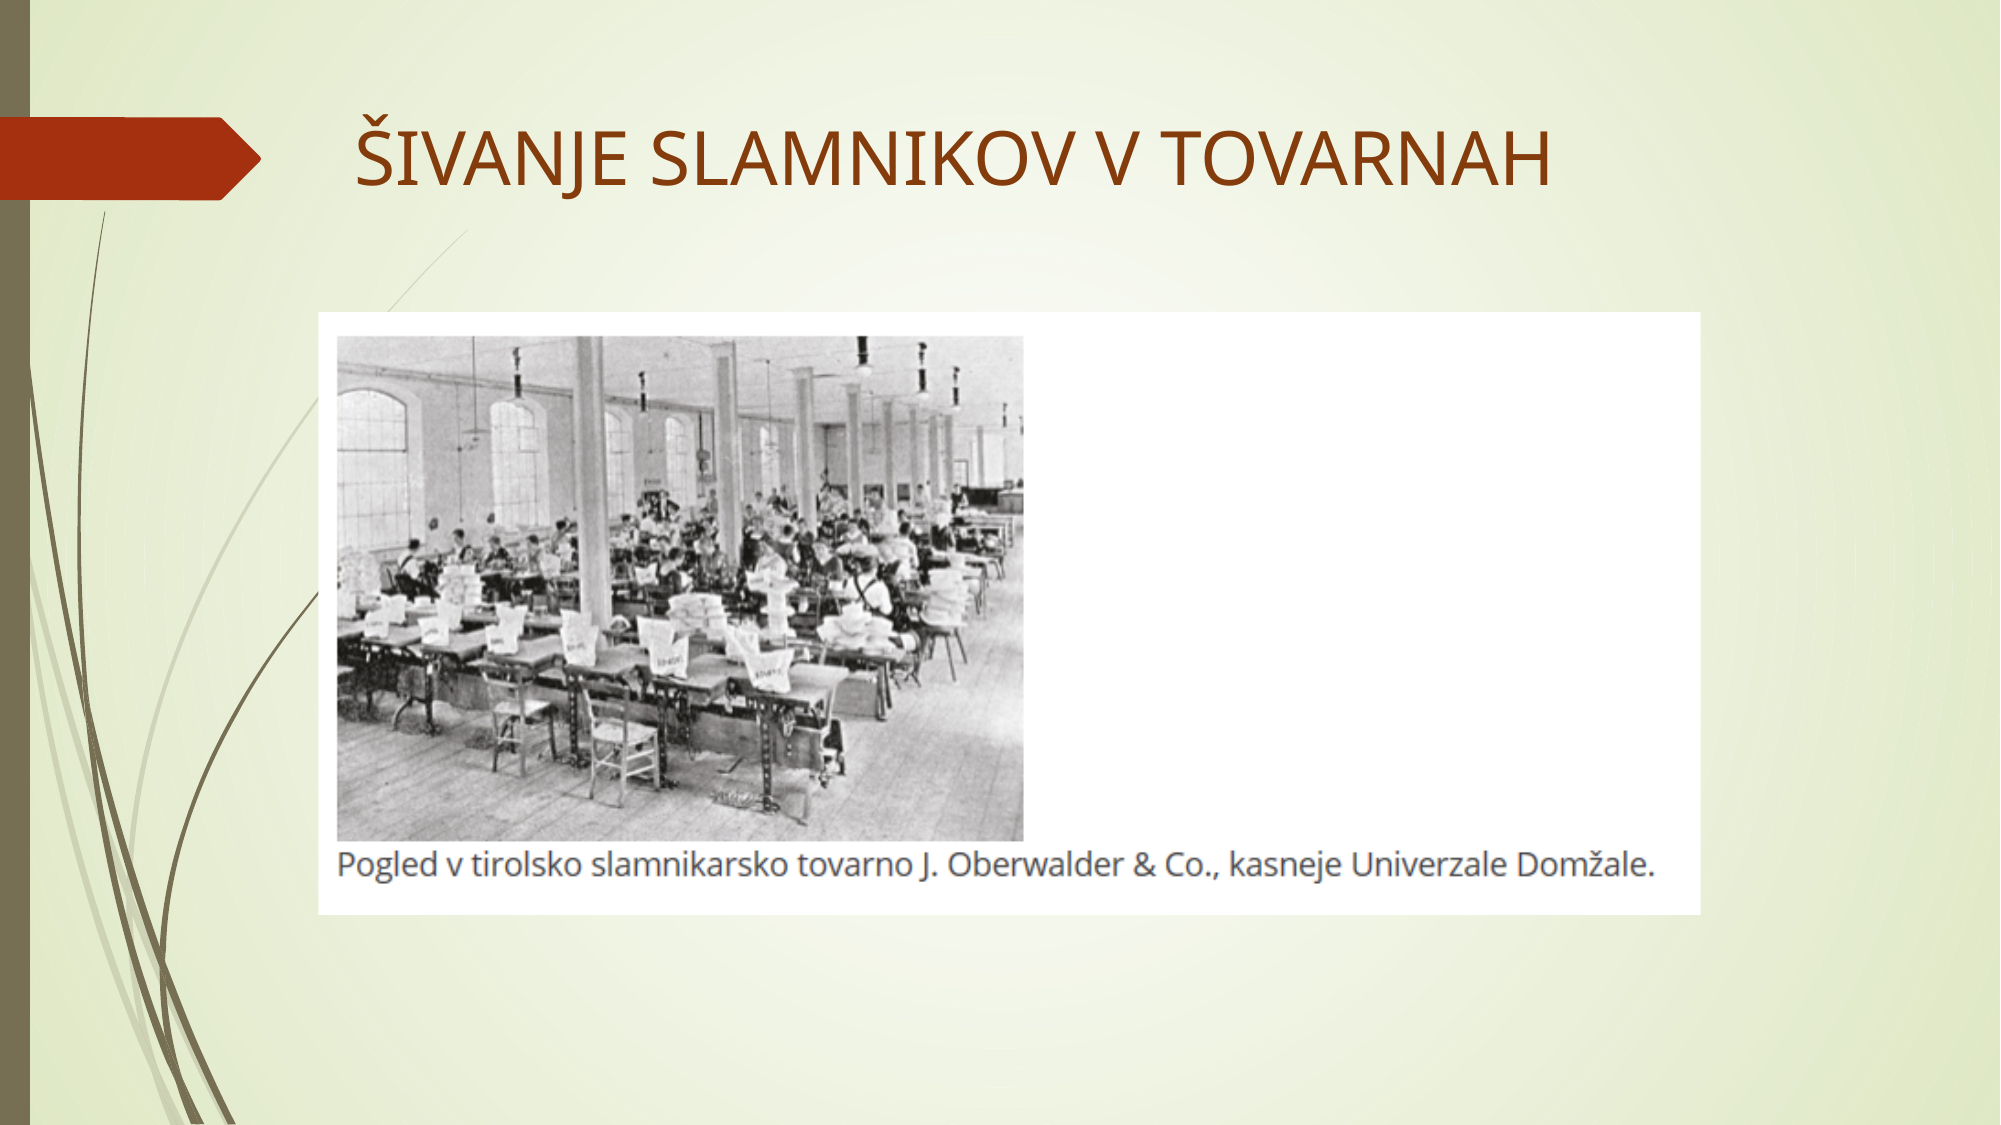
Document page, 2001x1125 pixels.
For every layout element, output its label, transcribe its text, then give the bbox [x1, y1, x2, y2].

picture [318, 312, 1701, 915]
title ŠIVANJE SLAMNIKOV V TOVARNAH [339, 102, 1888, 313]
